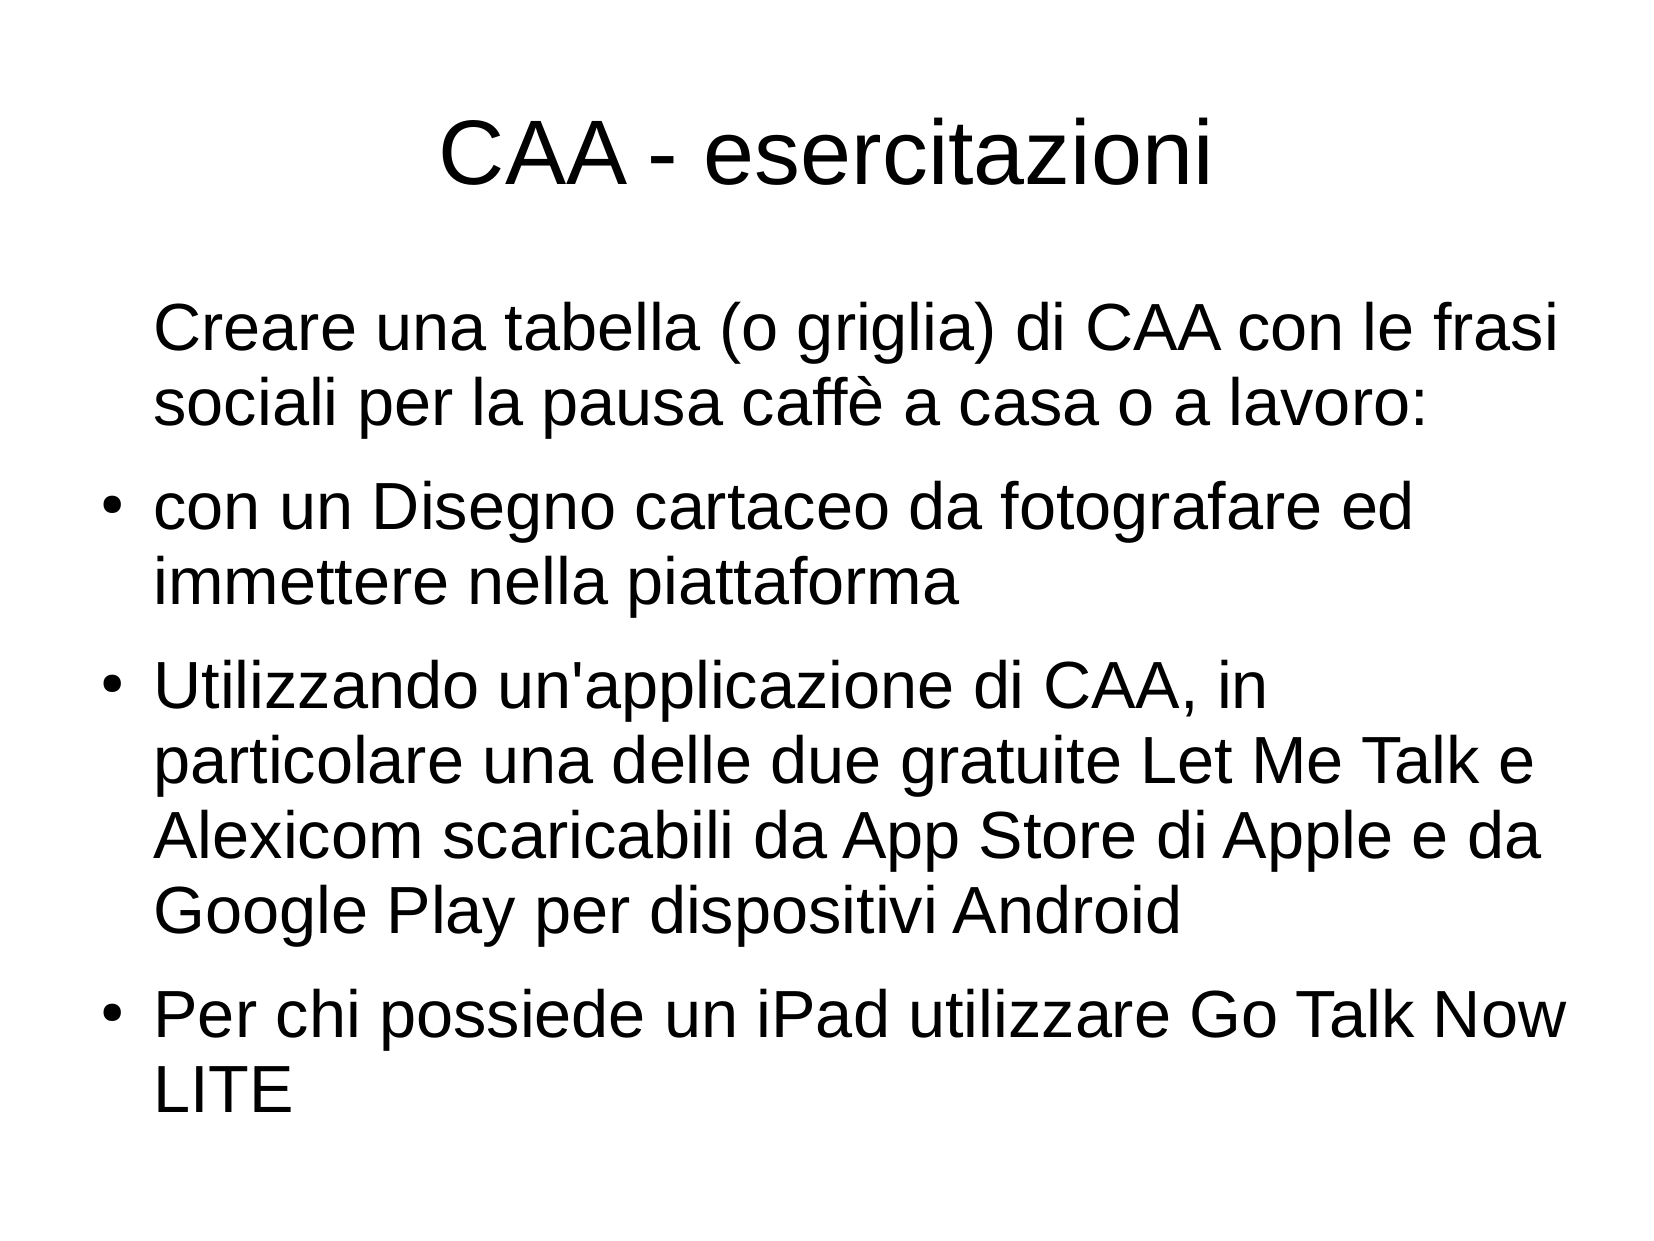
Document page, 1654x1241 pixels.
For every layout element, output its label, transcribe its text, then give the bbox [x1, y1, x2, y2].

title CAA - esercitazioni [82, 49, 1571, 257]
list Creare una tabella (o griglia) di CAA con le frasi sociali per la pausa caffè a casa o a lavoro: con un Disegno cartaceo da fotografare ed immettere nella piattaforma Utilizzando un'applicazione di CAA, in particolare una delle due gratuite Let Me Talk e Alexicom scaricabili da App Store di Apple e da Google Play per dispositivi Android Per chi possiede un iPad utilizzare Go Talk Now LITE [82, 290, 1571, 1122]
